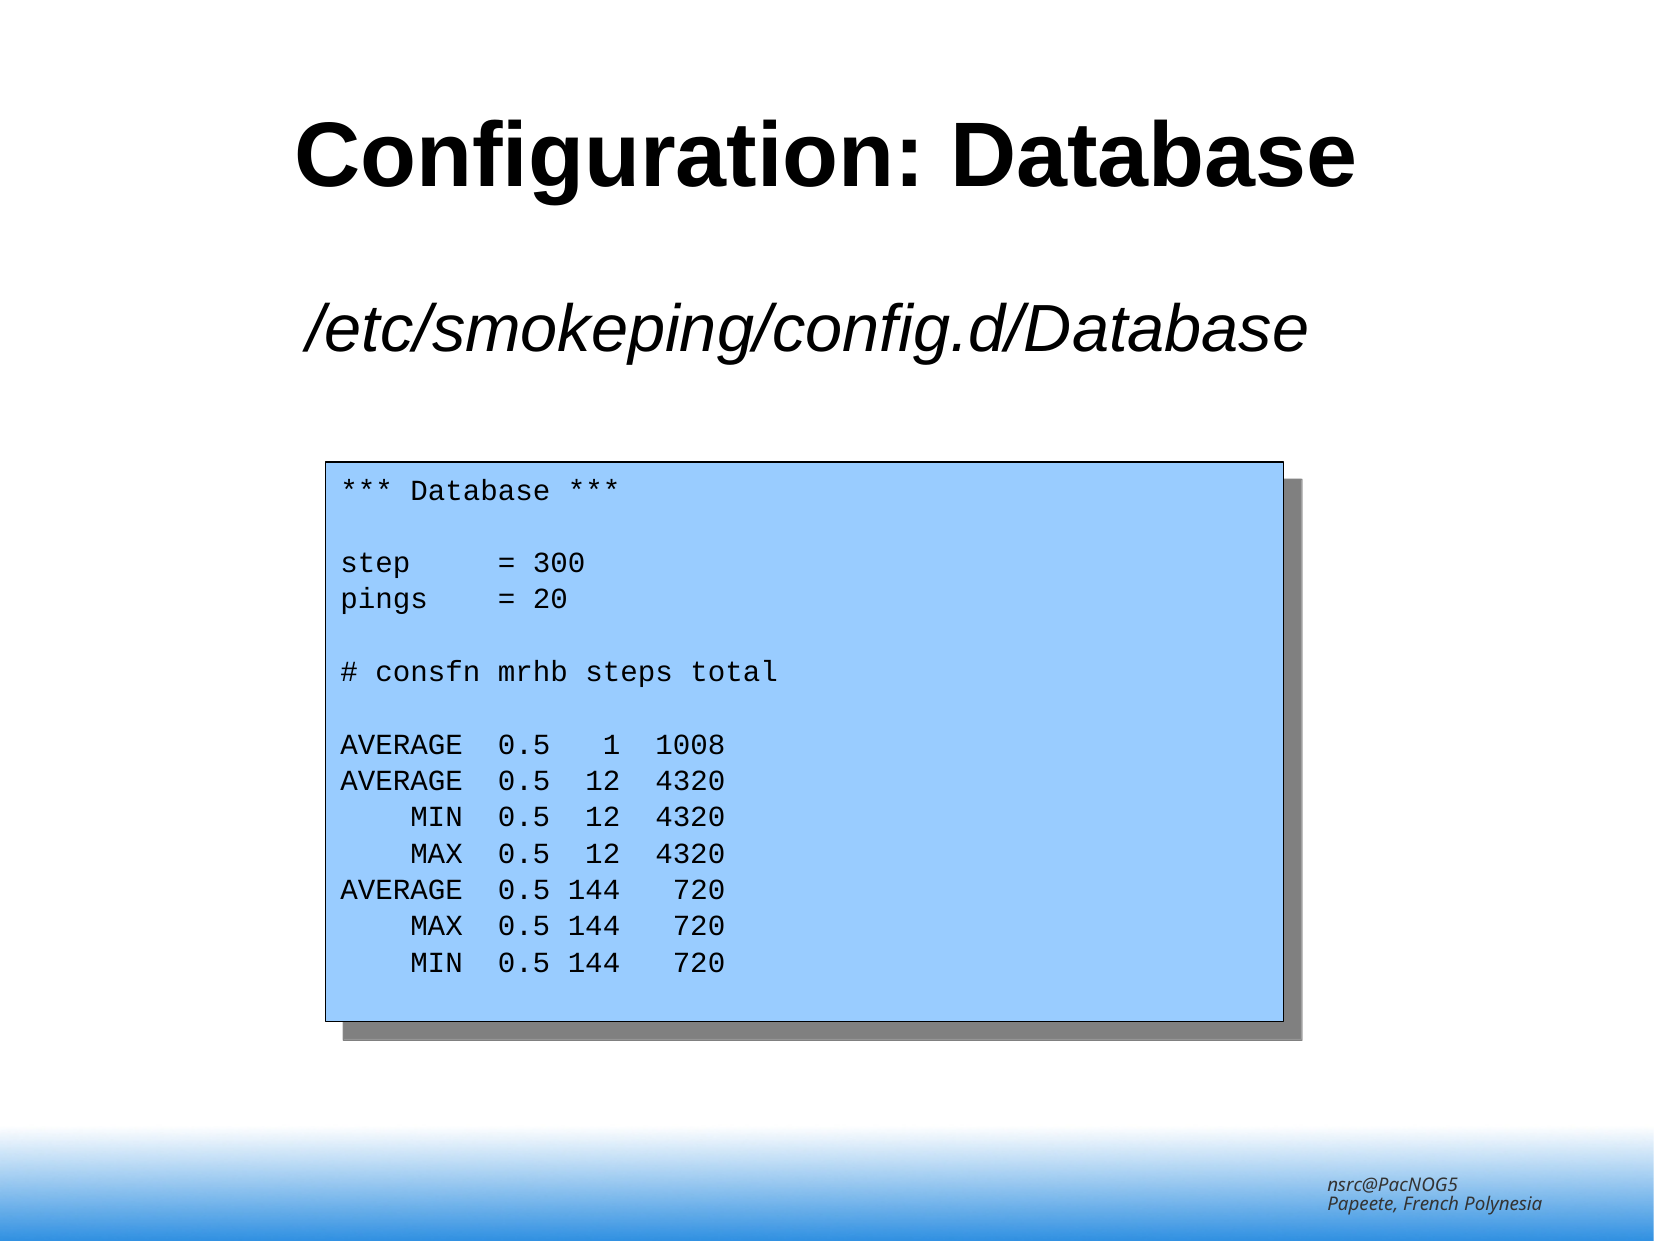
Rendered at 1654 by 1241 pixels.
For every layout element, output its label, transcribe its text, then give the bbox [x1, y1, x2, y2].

text_box /etc/smokeping/config.d/Database [291, 274, 1329, 373]
text_box *** Database *** step = 300 pings = 20 # consfn mrhb steps total AVERAGE 0.5 1 1008 AVERAGE 0.5 12 4320 MIN 0.5 12 4320 MAX 0.5 12 4320 AVERAGE 0.5 144 720 MAX 0.5 144 720 MIN 0.5 144 720 [325, 461, 1284, 1022]
picture [0, 1124, 1654, 1241]
title Configuration: Database [82, 49, 1571, 257]
